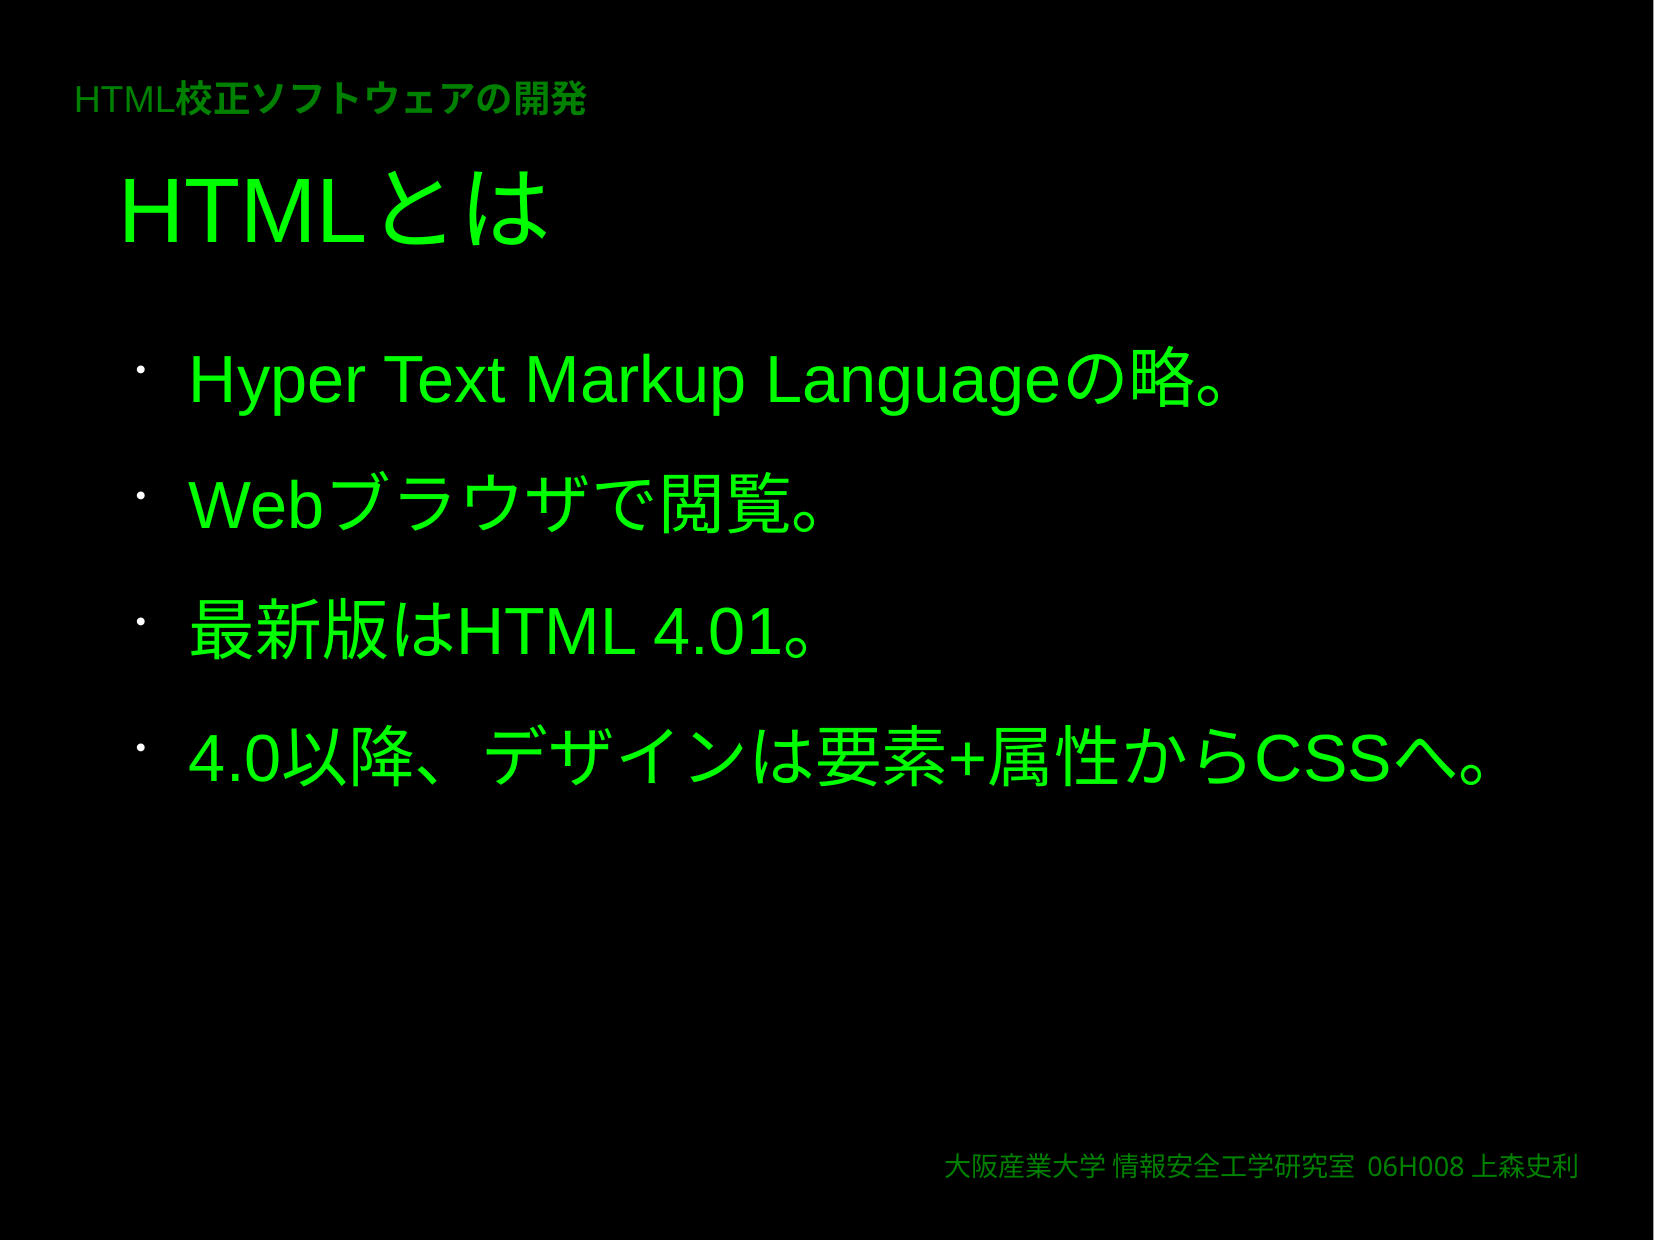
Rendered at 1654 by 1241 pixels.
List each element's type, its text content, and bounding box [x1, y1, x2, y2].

list Hyper Text Markup Languageの略。 Webブラウザで閲覧。 最新版はHTML 4.01。 4.0以降、デザインは要素+属性からCSSへ。 [118, 324, 1595, 1078]
title HTMLとは [118, 150, 1601, 254]
